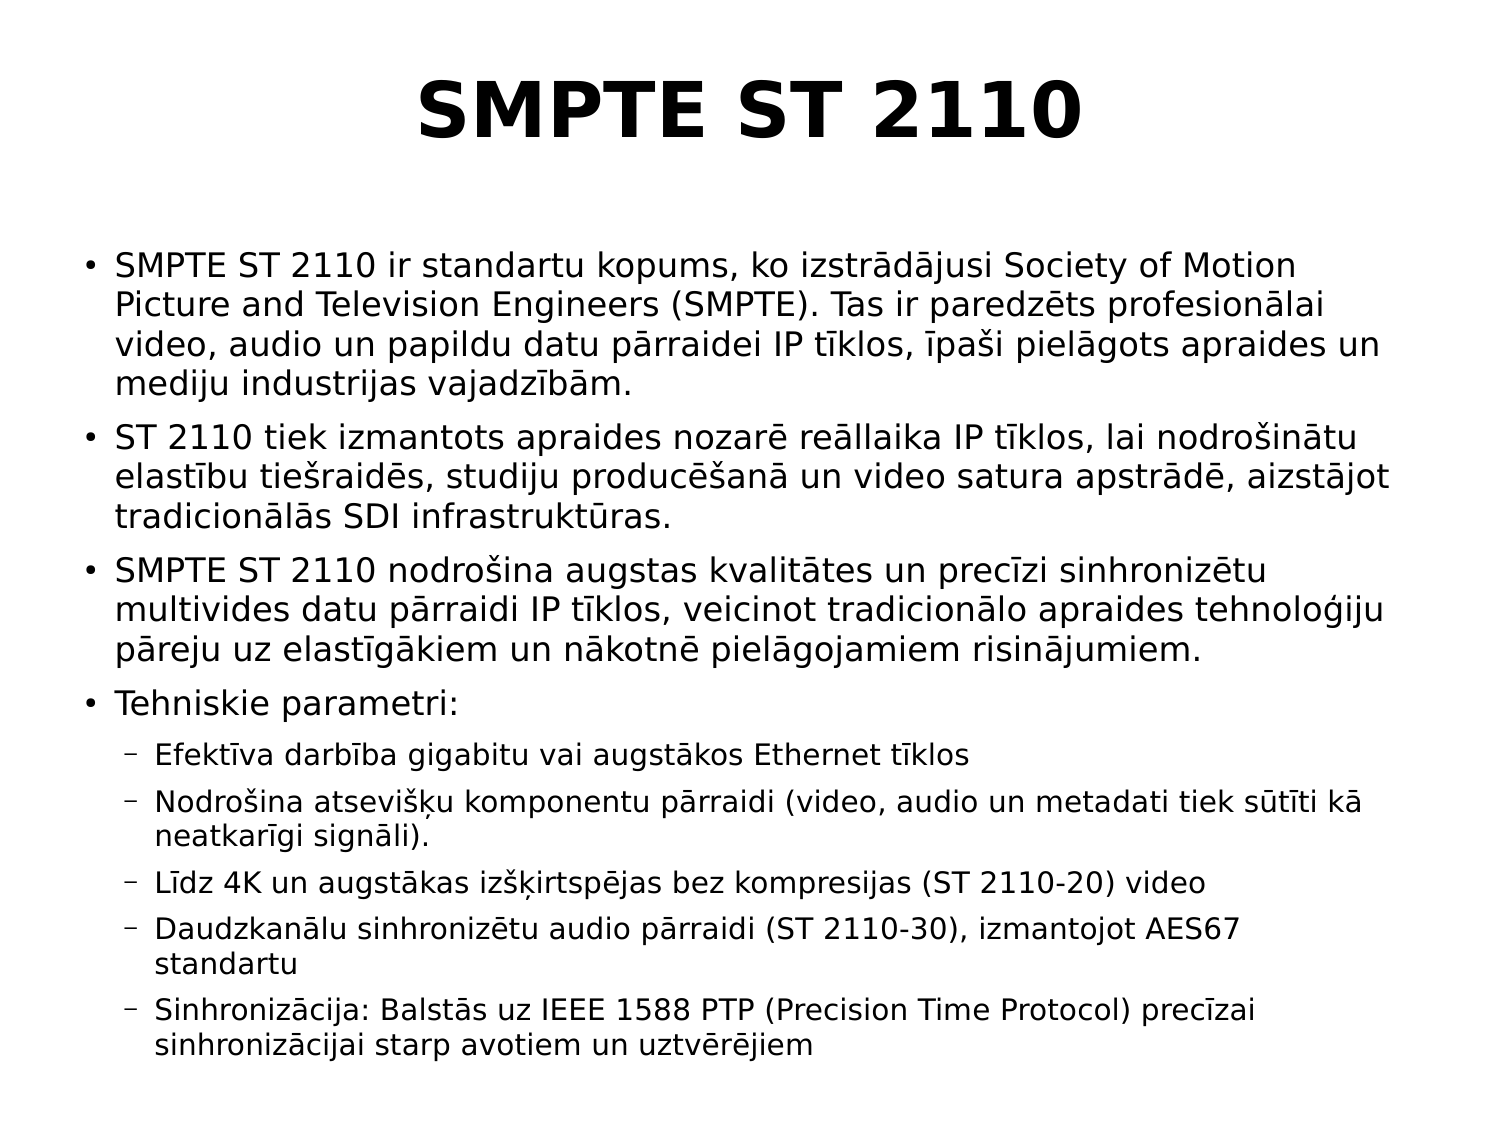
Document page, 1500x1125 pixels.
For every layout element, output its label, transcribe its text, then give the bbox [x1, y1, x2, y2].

title SMPTE ST 2110 [75, 44, 1425, 177]
list SMPTE ST 2110 ir standartu kopums, ko izstrādājusi Society of Motion Picture and Television Engineers (SMPTE). Tas ir paredzēts profesionālai video, audio un papildu datu pārraidei IP tīklos, īpaši pielāgots apraides un mediju industrijas vajadzībām. ST 2110 tiek izmantots apraides nozarē reāllaika IP tīklos, lai nodrošinātu elastību tiešraidēs, studiju producēšanā un video satura apstrādē, aizstājot tradicionālās SDI infrastruktūras. SMPTE ST 2110 nodrošina augstas kvalitātes un precīzi sinhronizētu multivides datu pārraidi IP tīklos, veicinot tradicionālo apraides tehnoloģiju pāreju uz elastīgākiem un nākotnē pielāgojamiem risinājumiem. Tehniskie parametri: Efektīva darbība gigabitu vai augstākos Ethernet tīklos Nodrošina atsevišķu komponentu pārraidi (video, audio un metadati tiek sūtīti kā neatkarīgi signāli). Līdz 4K un augstākas izšķirtspējas bez kompresijas (ST 2110-20) video Daudzkanālu sinhronizētu audio pārraidi (ST 2110-30), izmantojot AES67 standartu Sinhronizācija: Balstās uz IEEE 1588 PTP (Precision Time Protocol) precīzai sinhronizācijai starp avotiem un uztvērējiem [75, 246, 1395, 1075]
